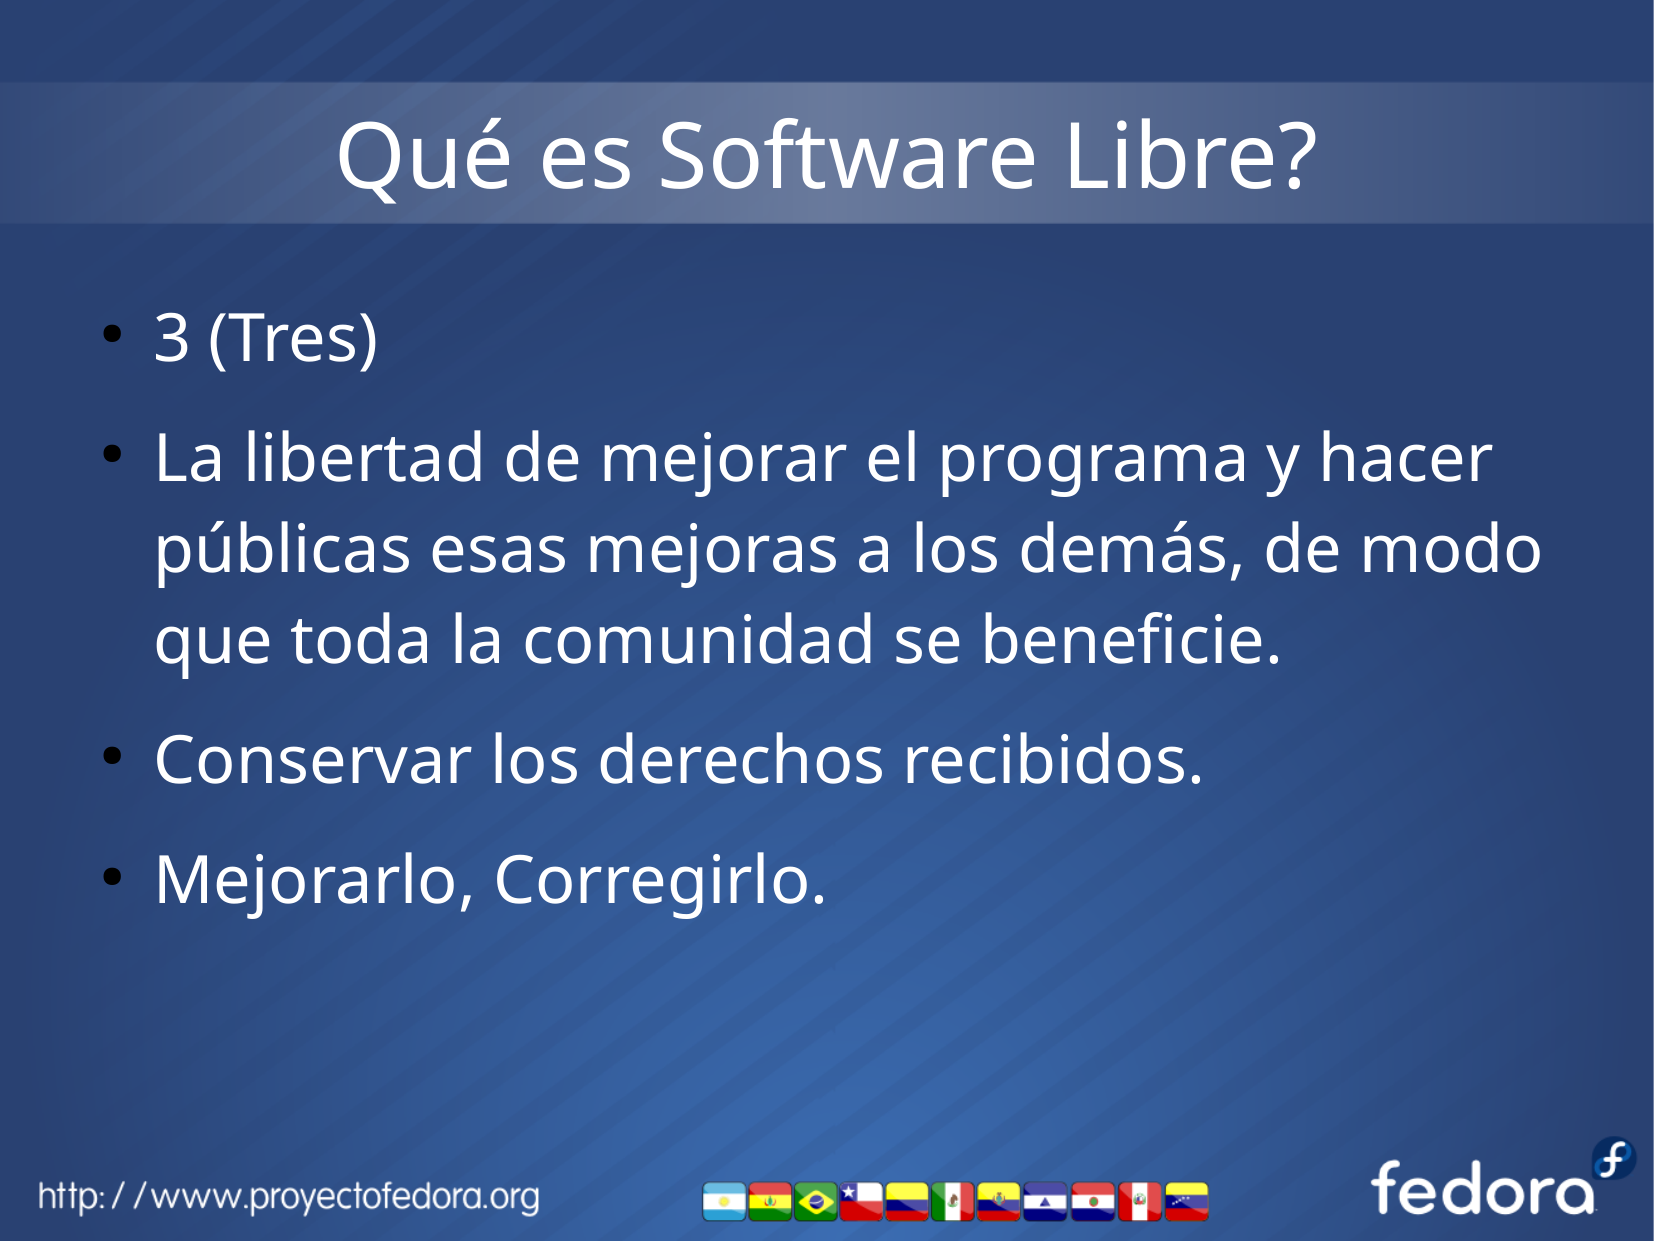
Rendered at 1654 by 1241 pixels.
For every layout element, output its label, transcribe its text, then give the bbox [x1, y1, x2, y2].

title Qué es Software Libre? [82, 56, 1571, 250]
list 3 (Tres) La libertad de mejorar el programa y hacer públicas esas mejoras a los demás, de modo que toda la comunidad se beneficie. Conservar los derechos recibidos. Mejorarlo, Corregirlo. [82, 290, 1571, 1094]
picture [0, 0, 1654, 1241]
